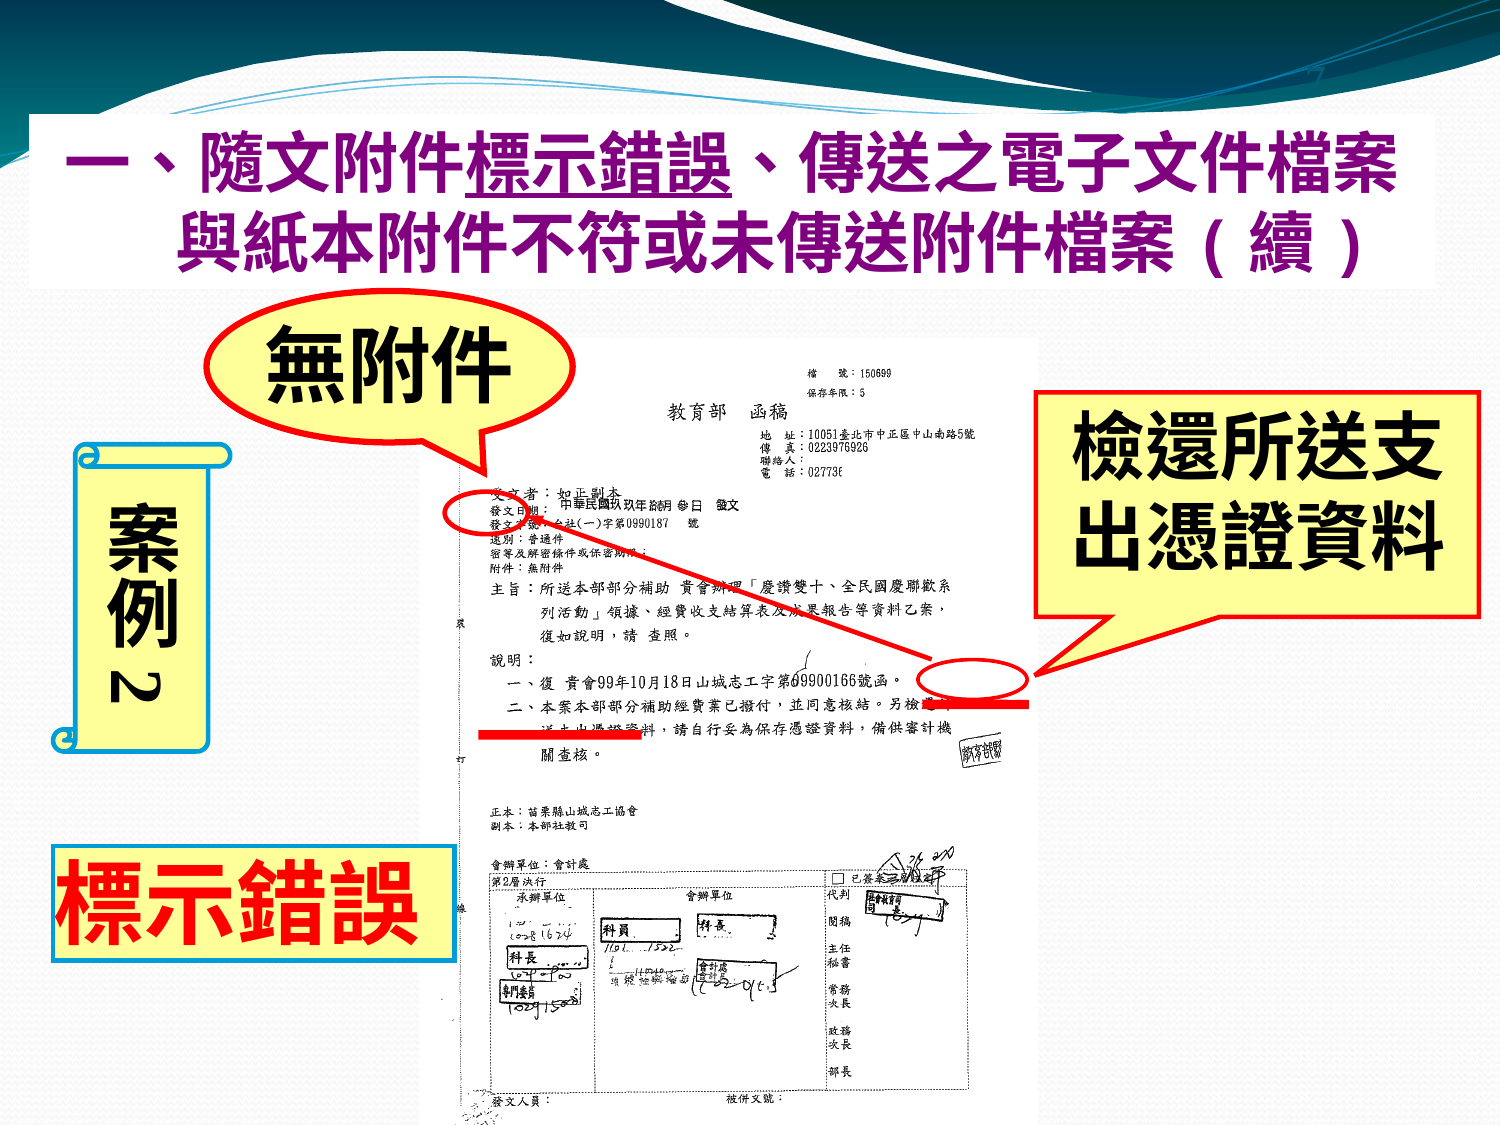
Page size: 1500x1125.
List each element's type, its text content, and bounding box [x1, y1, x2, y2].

text_box [1305, 42, 1431, 103]
text_box 案例2 [53, 444, 231, 752]
chart [419, 338, 1039, 1125]
text_box [917, 659, 1028, 700]
text_box [444, 491, 528, 535]
text_box 一、隨文附件標示錯誤、傳送之電子文件檔案 與紙本附件不符或未傳送附件檔案(續) [29, 114, 1435, 289]
text_box 無附件 [206, 290, 573, 473]
text_box 檢還所送支出憑證資料 [1034, 392, 1479, 676]
text_box 標示錯誤 [53, 846, 455, 961]
